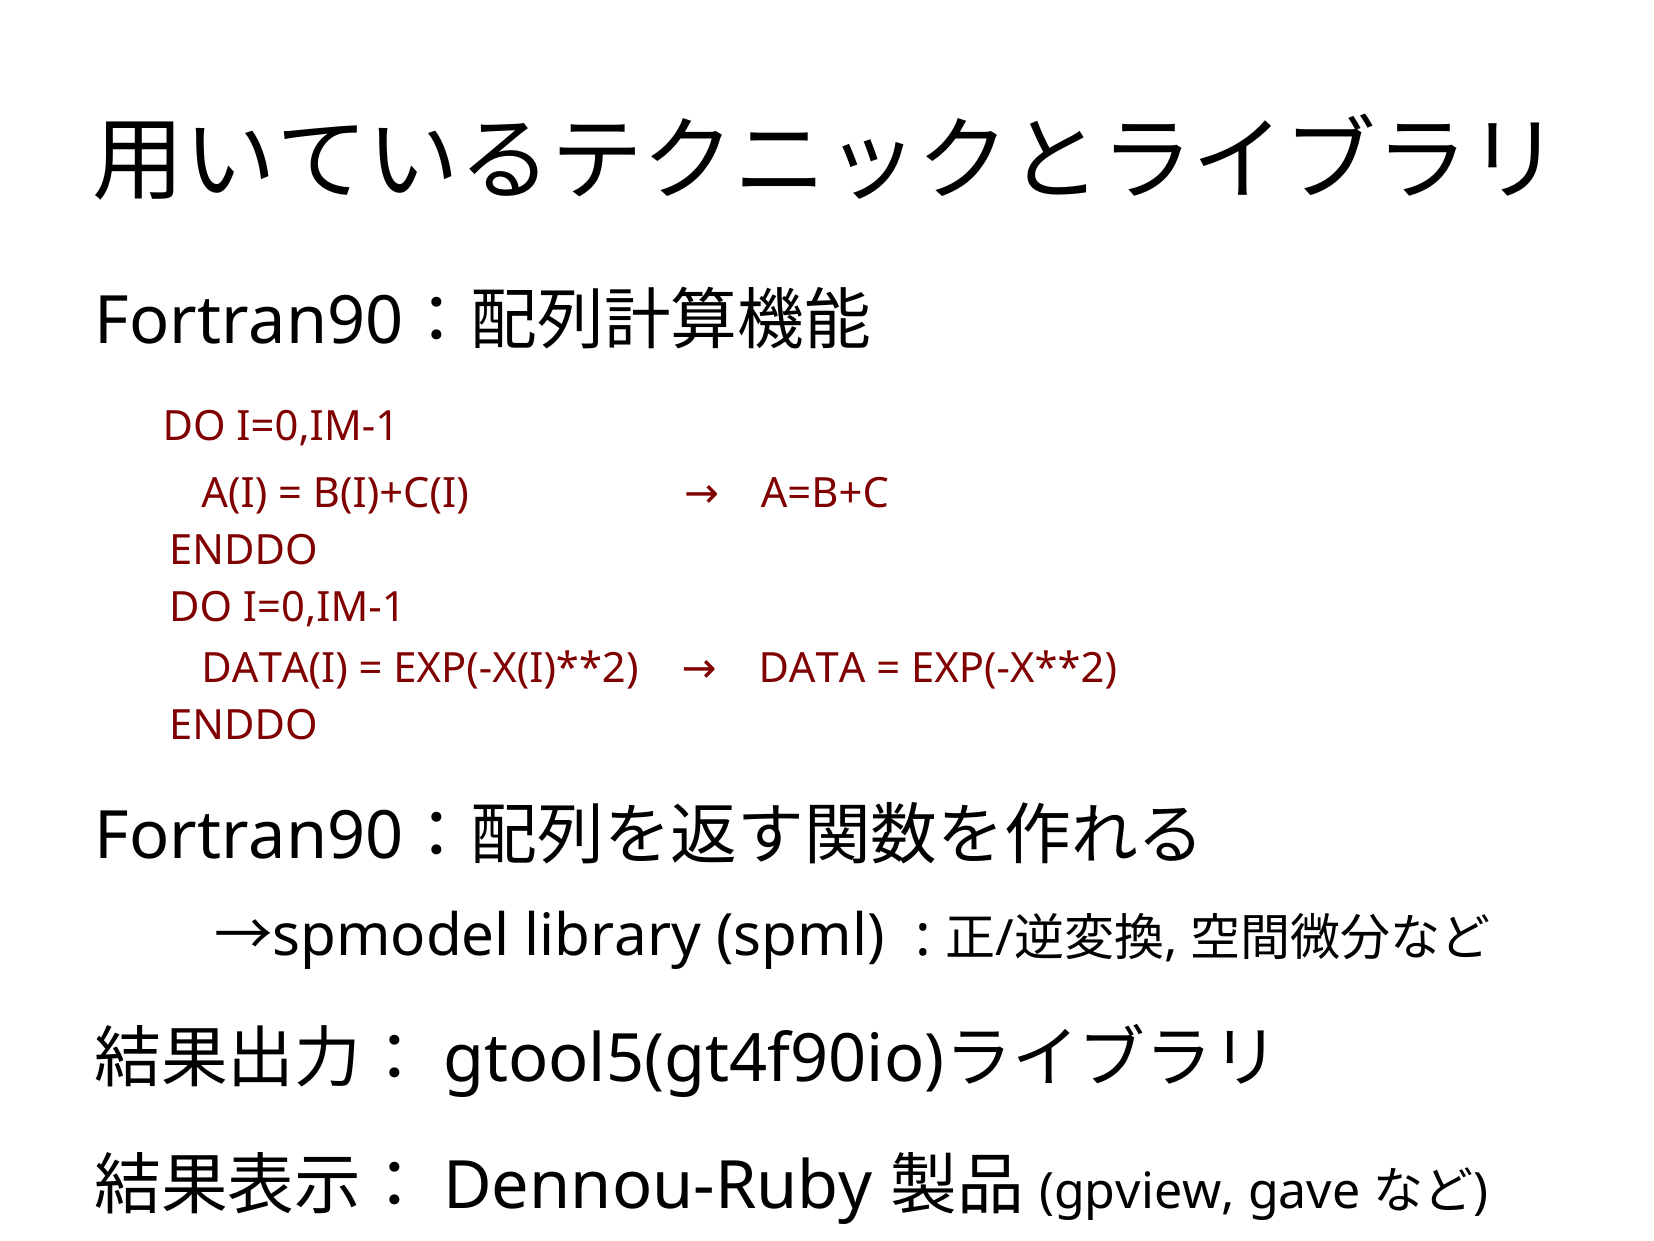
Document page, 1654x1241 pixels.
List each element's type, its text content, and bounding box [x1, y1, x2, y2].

title 用いているテクニックとライブラリ [82, 56, 1571, 250]
list Fortran90：配列計算機能 DO I=0,IM-1 A(I) = B(I)+C(I) → A=B+C ENDDO DO I=0,IM-1 DATA(I) = EXP(-X(I)**2) → DATA = EXP(-X**2) ENDDO Fortran90：配列を返す関数を作れる →spmodel library (spml) : 正/逆変換, 空間微分など 結果出力： gtool5(gt4f90io)ライブラリ 結果表示： Dennou-Ruby 製品 (gpview, gave など) [76, 265, 1565, 1137]
